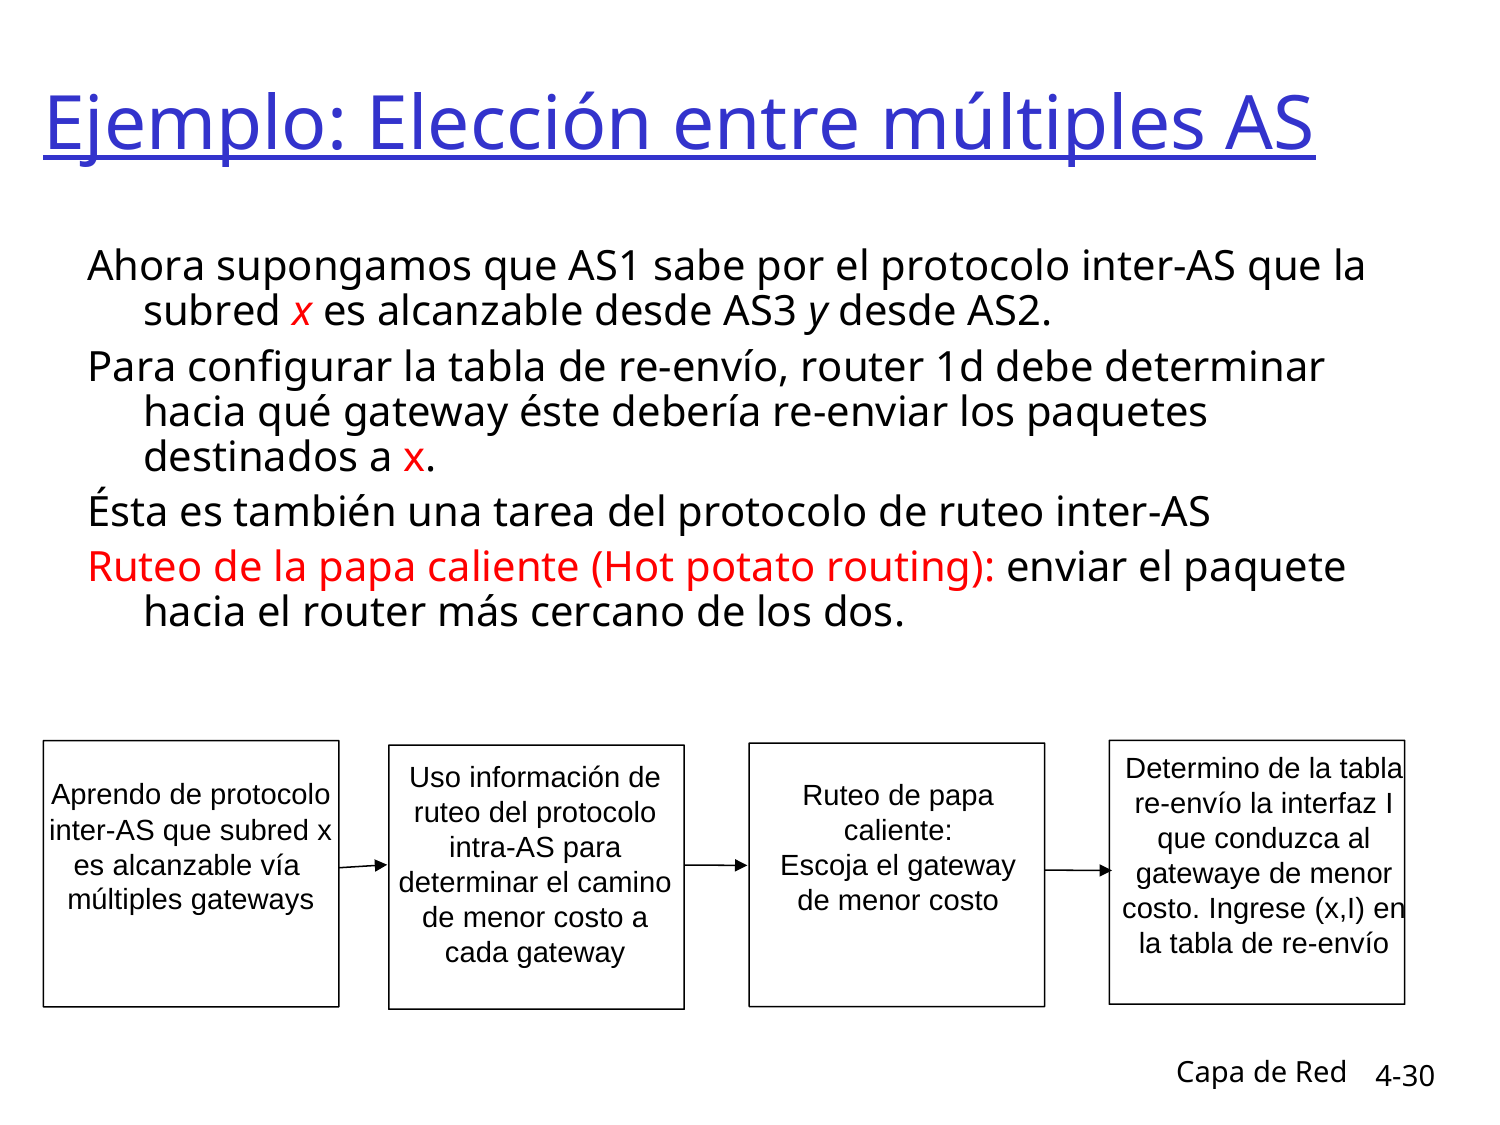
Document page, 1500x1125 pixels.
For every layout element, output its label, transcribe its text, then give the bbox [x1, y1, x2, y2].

text_box Determino de la tabla re-envío la interfaz I que conduzca al gatewaye de menor costo. Ingrese (x,I) en la tabla de re-envío [1099, 741, 1430, 968]
text_box Ahora supongamos que AS1 sabe por el protocolo inter-AS que la subred x es alcanzable desde AS3 y desde AS2. Para configurar la tabla de re-envío, router 1d debe determinar hacia qué gateway éste debería re-enviar los paquetes destinados a x. Ésta es también una tarea del protocolo de ruteo inter-AS Ruteo de la papa caliente (Hot potato routing): enviar el paquete hacia el router más cercano de los dos. [72, 236, 1384, 644]
text_box Ejemplo: Elección entre múltiples AS [28, 76, 1467, 174]
text_box Aprendo de protocolo inter-AS que subred x es alcanzable vía múltiples gateways [34, 768, 348, 924]
text_box Uso información de ruteo del protocolo intra-AS para determinar el camino de menor costo a cada gateway [383, 750, 687, 976]
text_box Ruteo de papa caliente: Escoja el gateway de menor costo [750, 768, 1047, 924]
